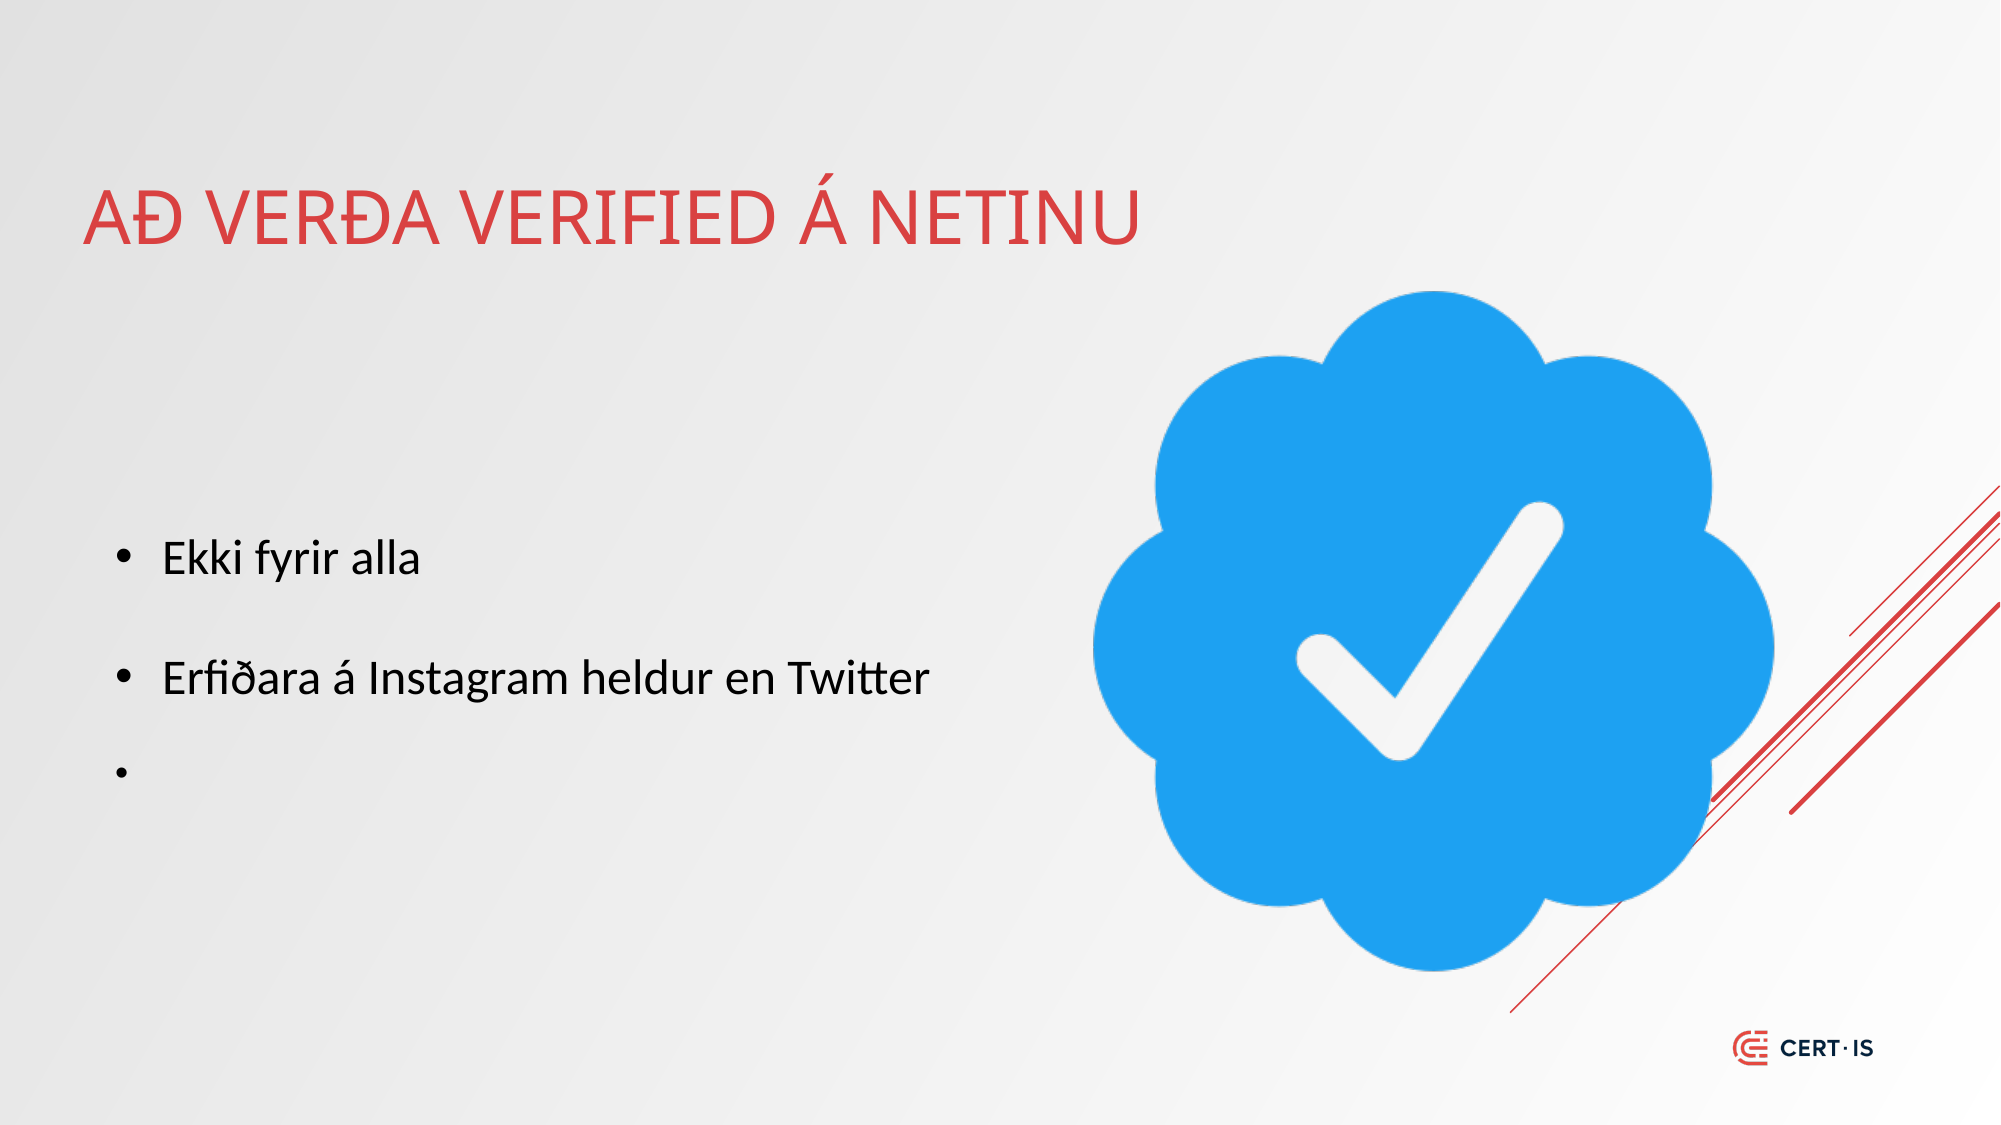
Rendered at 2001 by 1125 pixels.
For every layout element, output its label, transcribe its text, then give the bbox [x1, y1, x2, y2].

title Að verða verified á netinu [68, 90, 1469, 339]
picture [1045, 243, 1823, 1020]
text_box Ekki fyrir alla Erfiðara á Instagram heldur en Twitter [100, 457, 955, 806]
